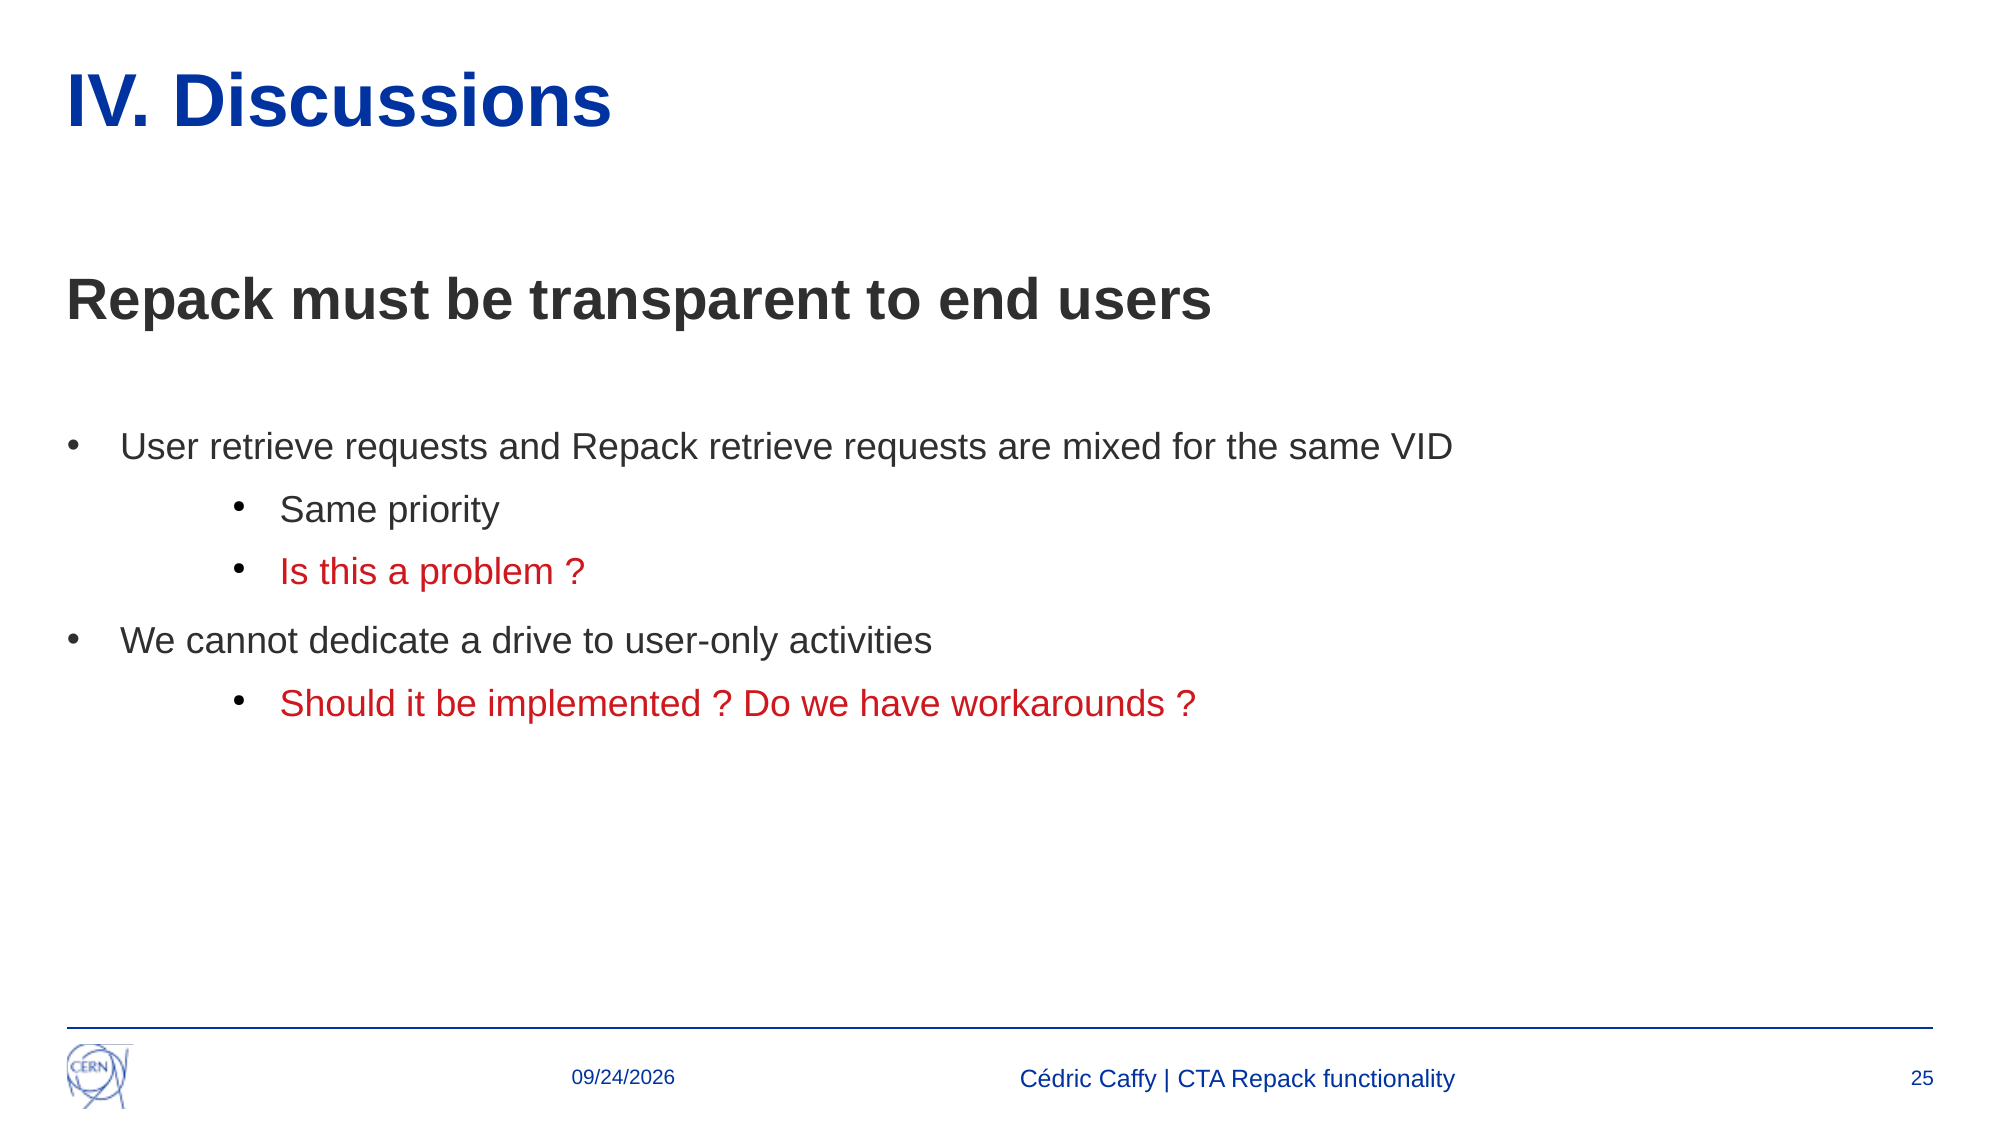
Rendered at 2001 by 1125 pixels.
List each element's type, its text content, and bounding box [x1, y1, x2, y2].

slide_number <number> [1822, 1047, 1934, 1108]
title IV. Discussions [66, 61, 1933, 237]
footer Cédric Caffy | CTA Repack functionality [698, 1047, 1777, 1108]
slide_number 10/01/2020 [571, 1046, 676, 1107]
list Repack must be transparent to end users User retrieve requests and Repack retrieve requests are mixed for the same VID Same priority Is this a problem ? We cannot dedicate a drive to user-only activities Should it be implemented ? Do we have workarounds ? [66, 261, 1951, 976]
